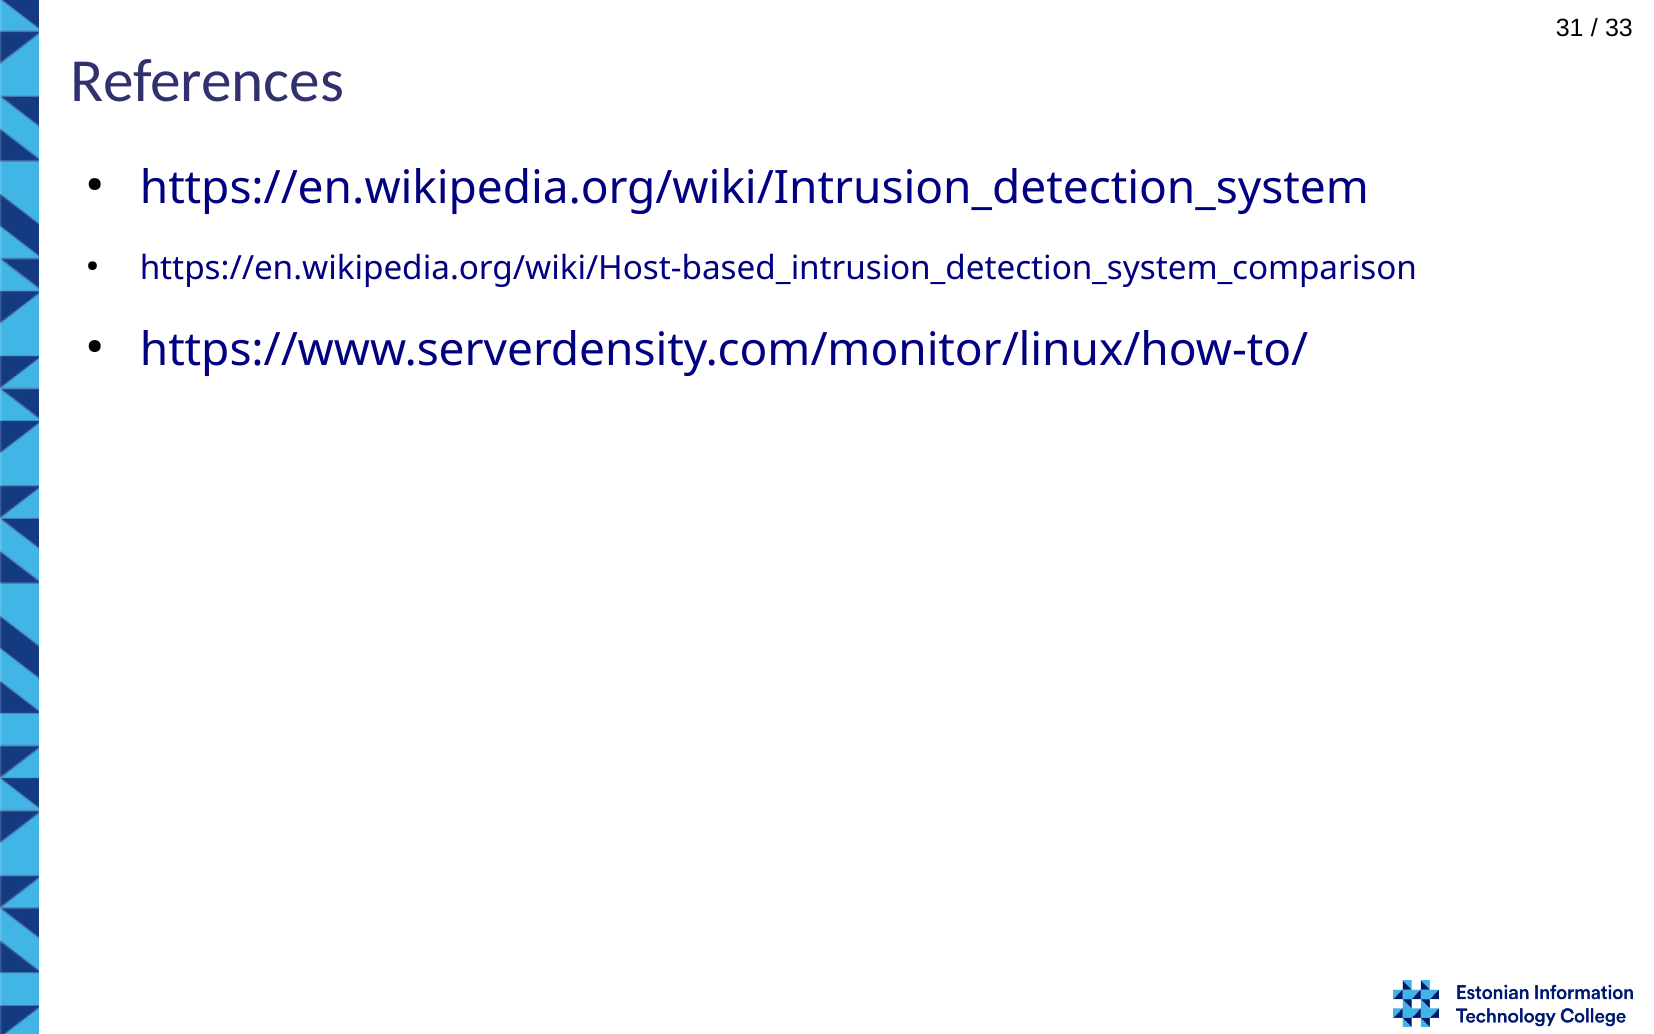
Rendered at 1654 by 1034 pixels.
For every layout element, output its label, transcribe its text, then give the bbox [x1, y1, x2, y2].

title References [70, 41, 1630, 130]
list https://en.wikipedia.org/wiki/Intrusion_detection_system https://en.wikipedia.org/wiki/Host-based_intrusion_detection_system_comparison https://www.serverdensity.com/monitor/linux/how-to/ [68, 153, 1630, 957]
picture [1393, 980, 1633, 1027]
